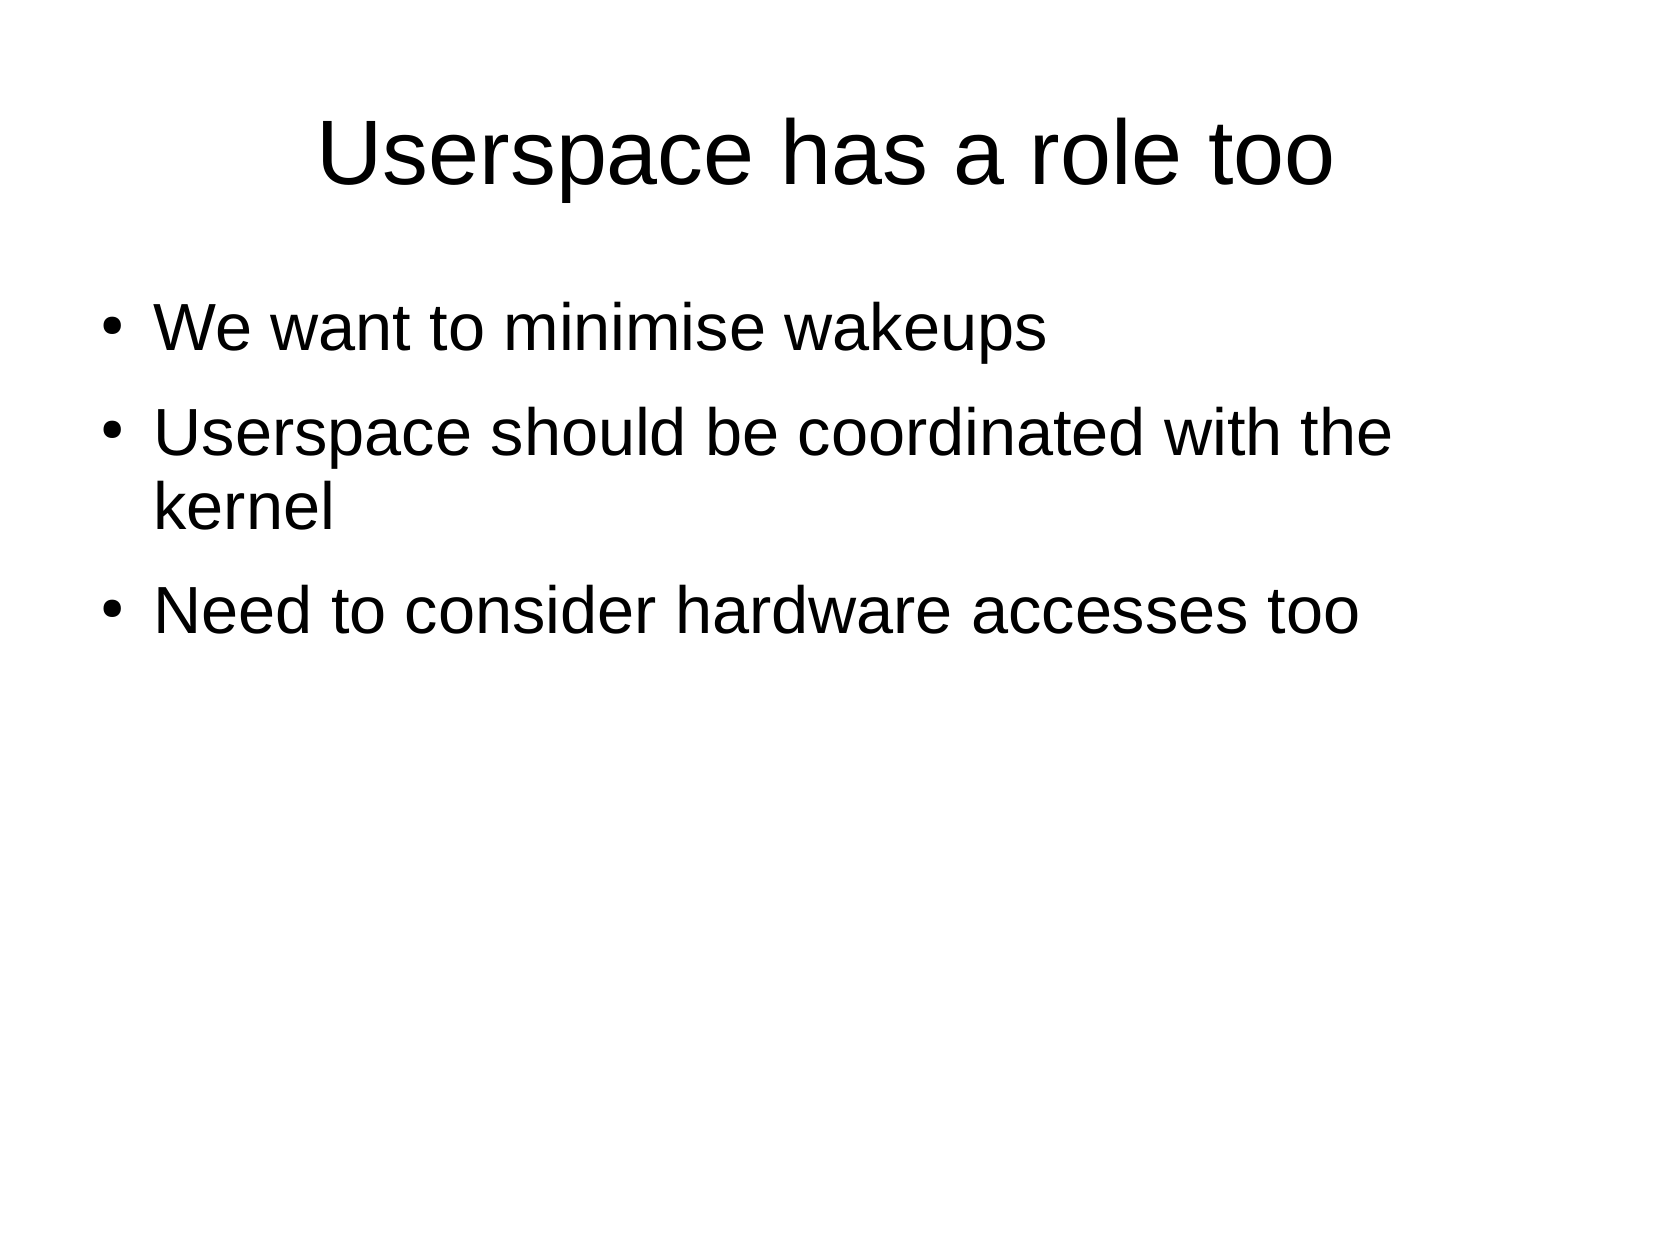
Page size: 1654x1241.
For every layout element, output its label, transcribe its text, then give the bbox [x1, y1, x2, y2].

title Userspace has a role too [82, 49, 1571, 257]
list We want to minimise wakeups Userspace should be coordinated with the kernel Need to consider hardware accesses too [82, 290, 1571, 1109]
